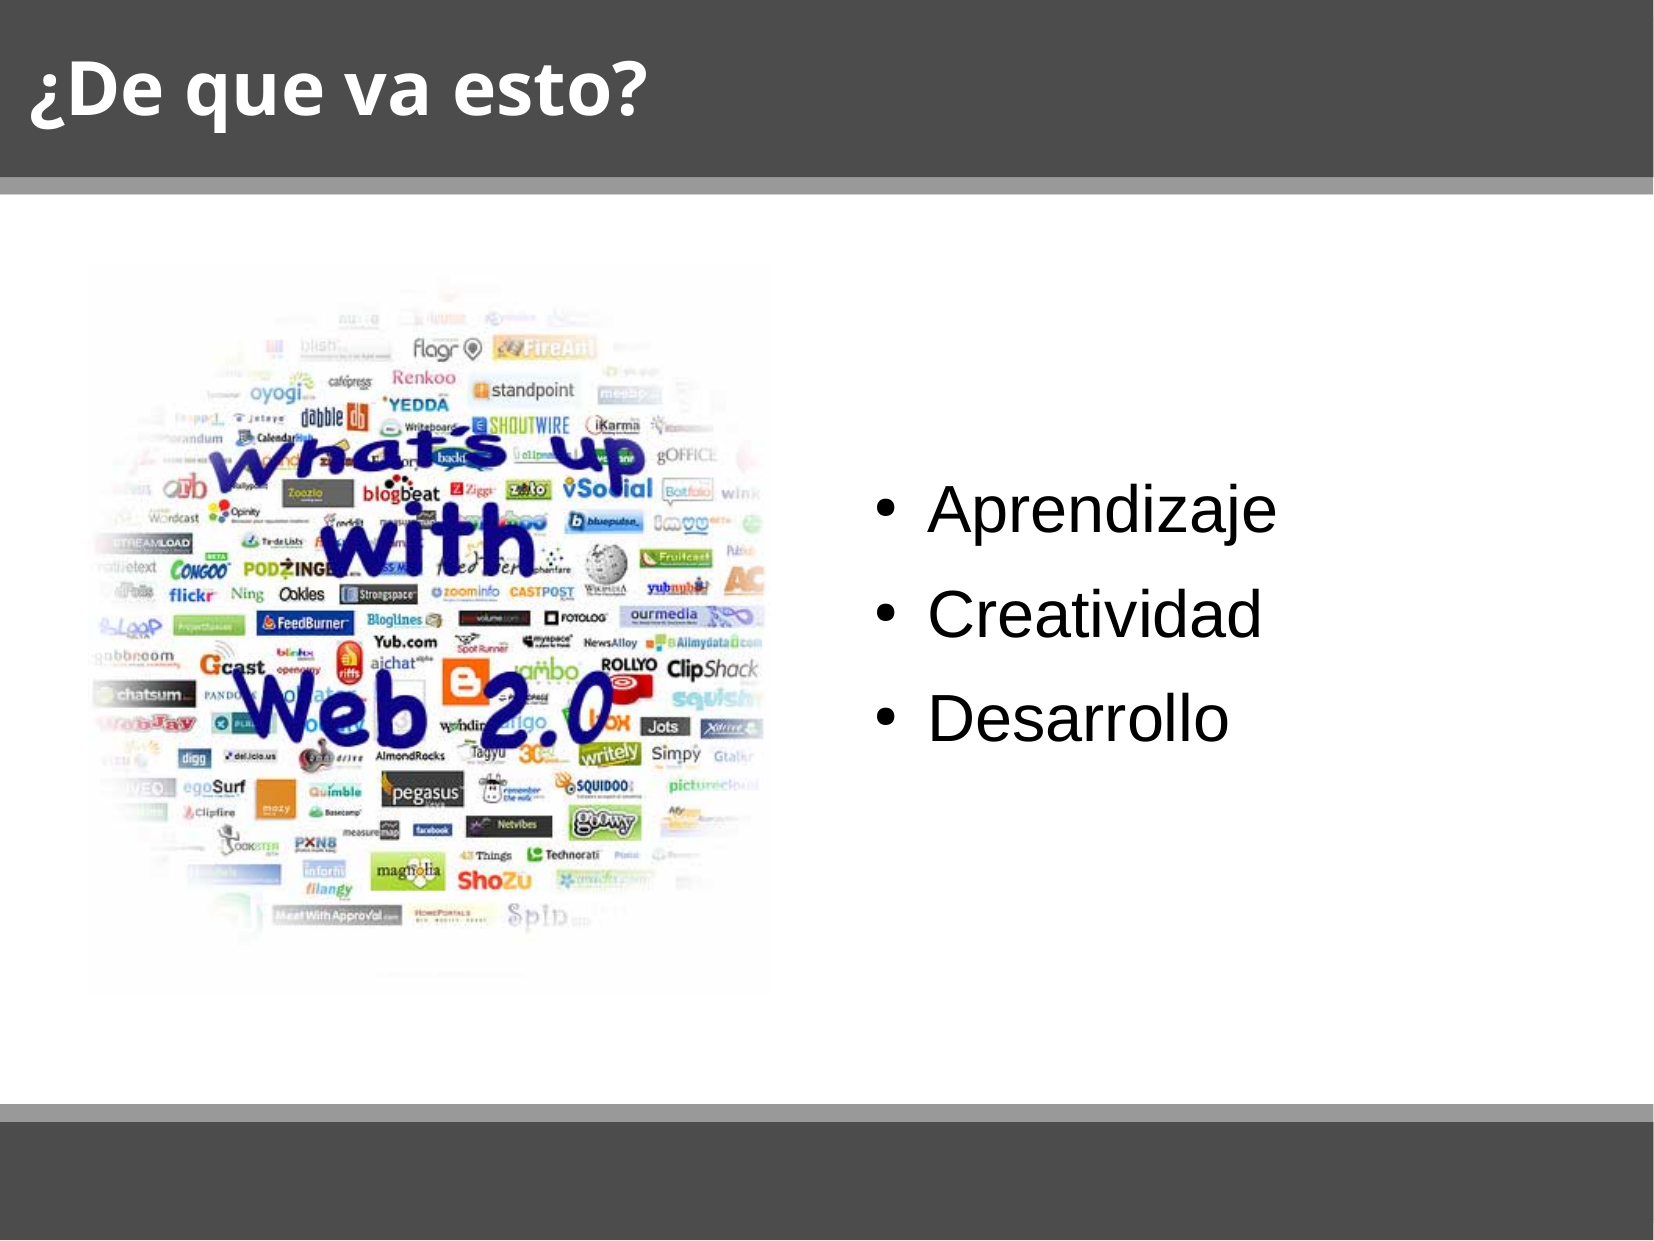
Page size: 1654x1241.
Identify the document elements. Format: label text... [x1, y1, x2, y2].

picture [88, 265, 770, 996]
list Aprendizaje Creatividad Desarrollo [856, 472, 1625, 798]
title ¿De que va esto? [29, 8, 1654, 166]
